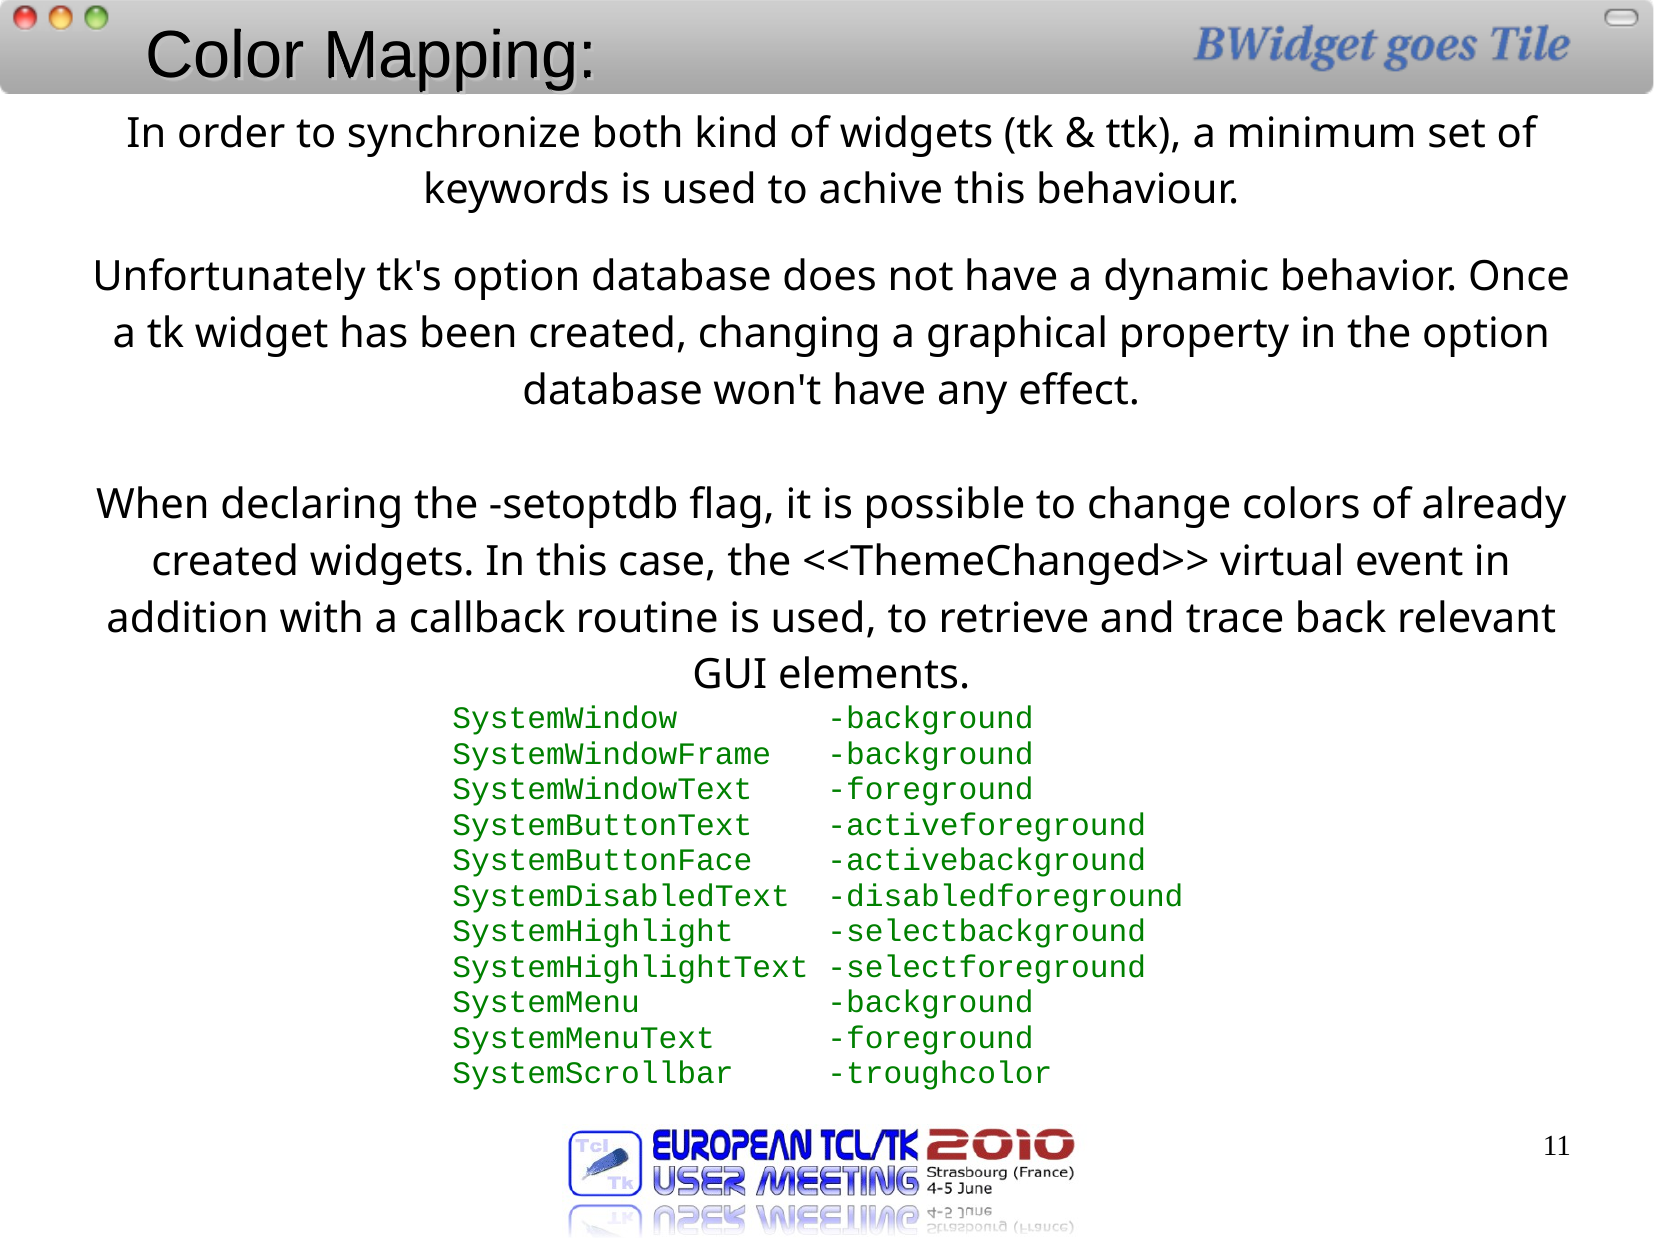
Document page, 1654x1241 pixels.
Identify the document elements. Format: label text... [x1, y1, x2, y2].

picture [562, 1124, 1088, 1238]
picture [0, 0, 1654, 94]
title Color Mapping: [145, 16, 1449, 93]
text_box SystemWindow -background SystemWindowFrame -background SystemWindowText -foreground SystemButtonText -activeforeground SystemButtonFace -activebackground SystemDisabledText -disabledforeground SystemHighlight -selectbackground SystemHighlightText -selectforeground SystemMenu -background SystemMenuText -foreground SystemScrollbar -troughcolor [452, 702, 1214, 1094]
subtitle In order to synchronize both kind of widgets (tk & ttk), a minimum set of keywords is used to achive this behaviour. Unfortunately tk's option database does not have a dynamic behavior. Once a tk widget has been created, changing a graphical property in the option database won't have any effect. When declaring the -setoptdb flag, it is possible to change colors of already created widgets. In this case, the <<ThemeChanged>> virtual event in addition with a callback routine is used, to retrieve and trace back relevant GUI elements. [87, 136, 1576, 760]
